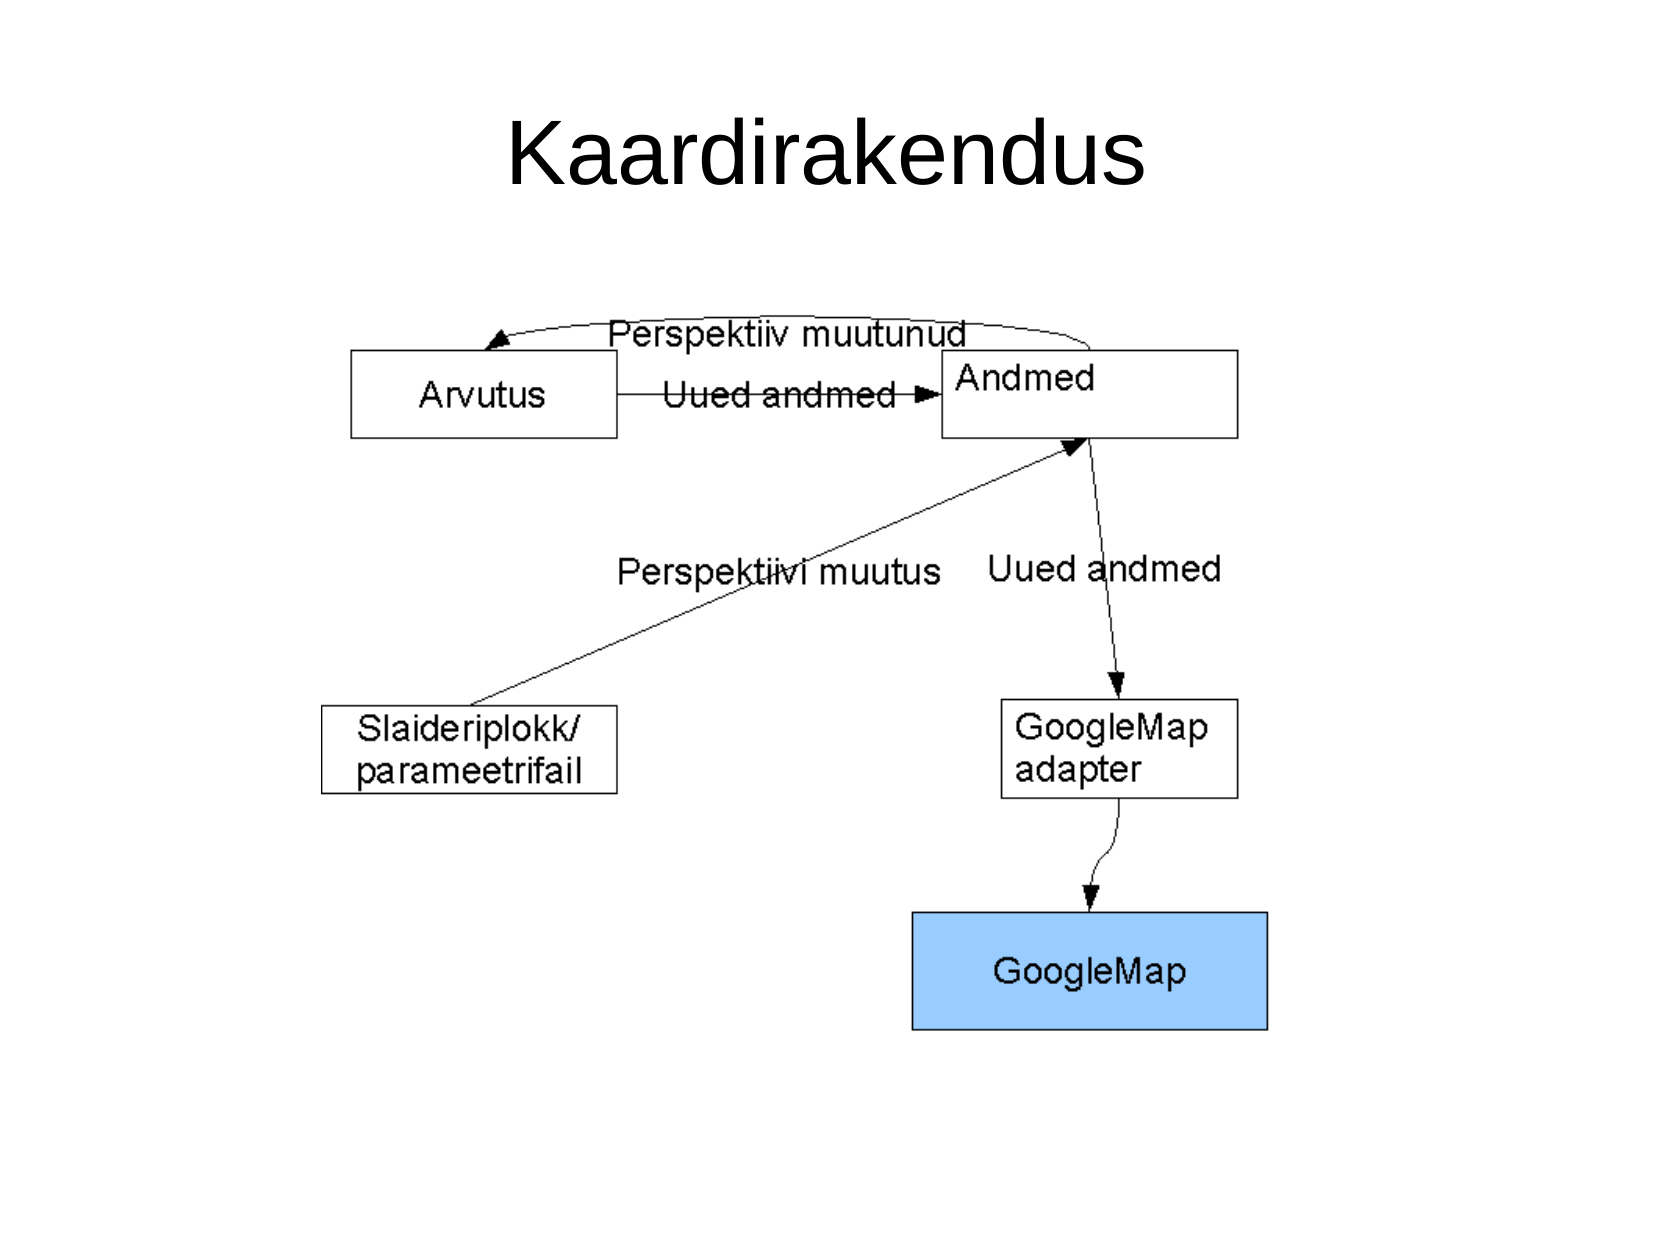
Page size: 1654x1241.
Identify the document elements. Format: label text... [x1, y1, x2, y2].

picture [321, 303, 1270, 1034]
title Kaardirakendus [82, 56, 1571, 250]
